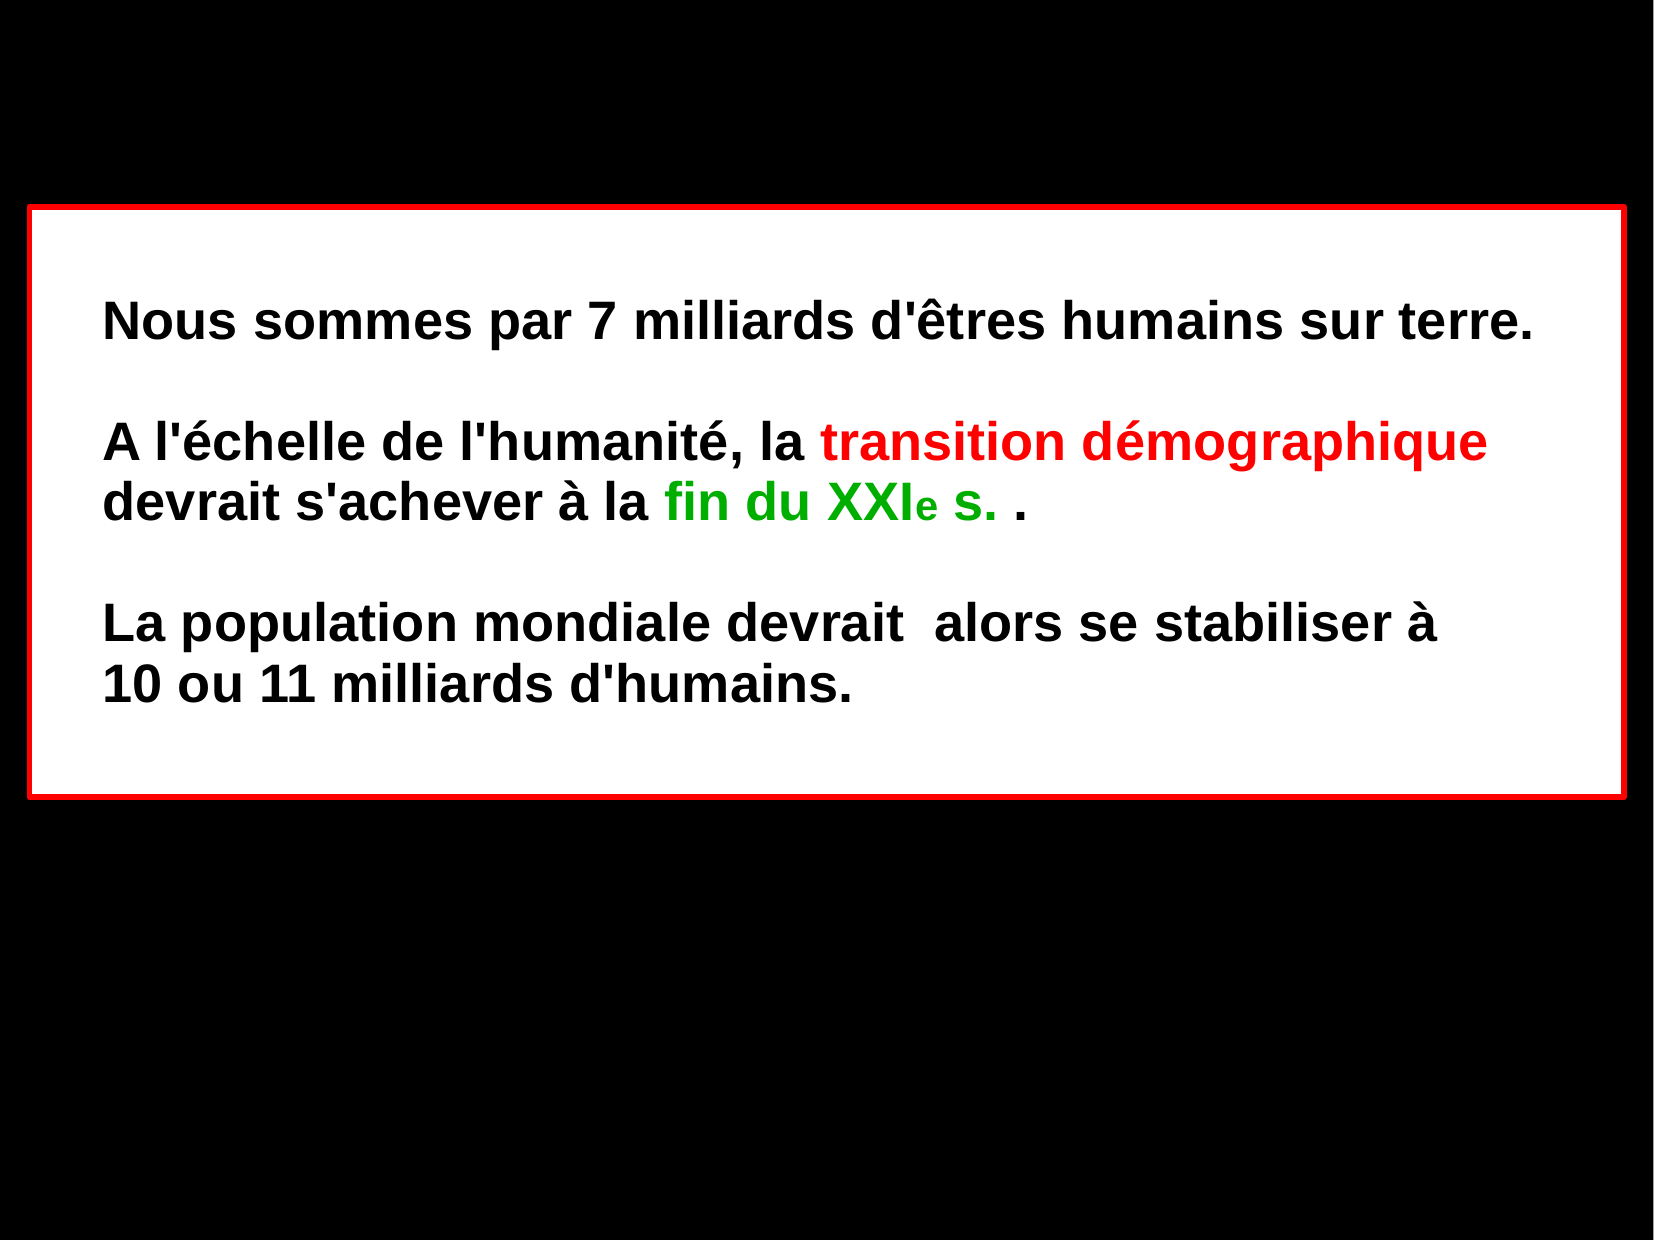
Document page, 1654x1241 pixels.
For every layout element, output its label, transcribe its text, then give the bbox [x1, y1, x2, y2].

text_box Nous sommes par 7 milliards d'êtres humains sur terre. A l'échelle de l'humanité, la transition démographique devrait s'achever à la fin du XXIe s. . La population mondiale devrait alors se stabiliser à 10 ou 11 milliards d'humains. [29, 206, 1625, 798]
